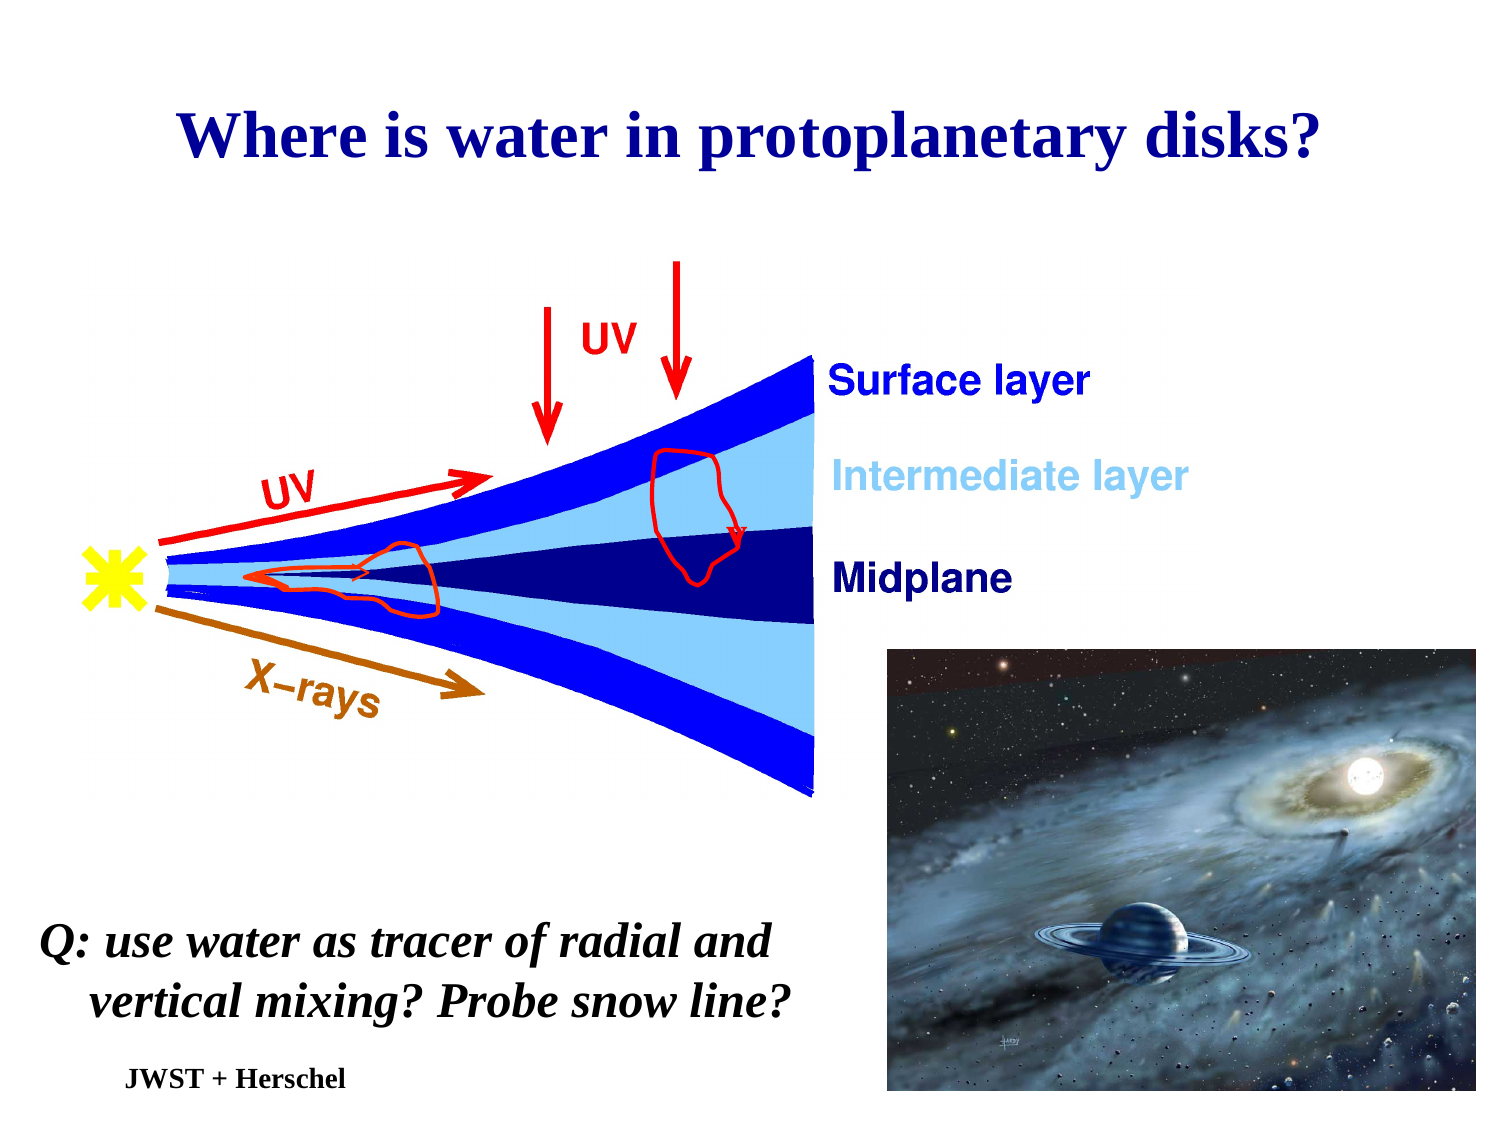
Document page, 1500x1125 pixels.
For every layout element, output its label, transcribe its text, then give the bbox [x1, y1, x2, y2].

picture [75, 255, 1476, 1091]
title Where is water in protoplanetary disks? [112, 37, 1388, 225]
text_box v [711, 497, 763, 563]
text_box > [335, 539, 387, 601]
text_box Q: use water as tracer of radial and vertical mixing? Probe snow line? [24, 899, 808, 1036]
text_box JWST + Herschel [109, 1051, 362, 1103]
